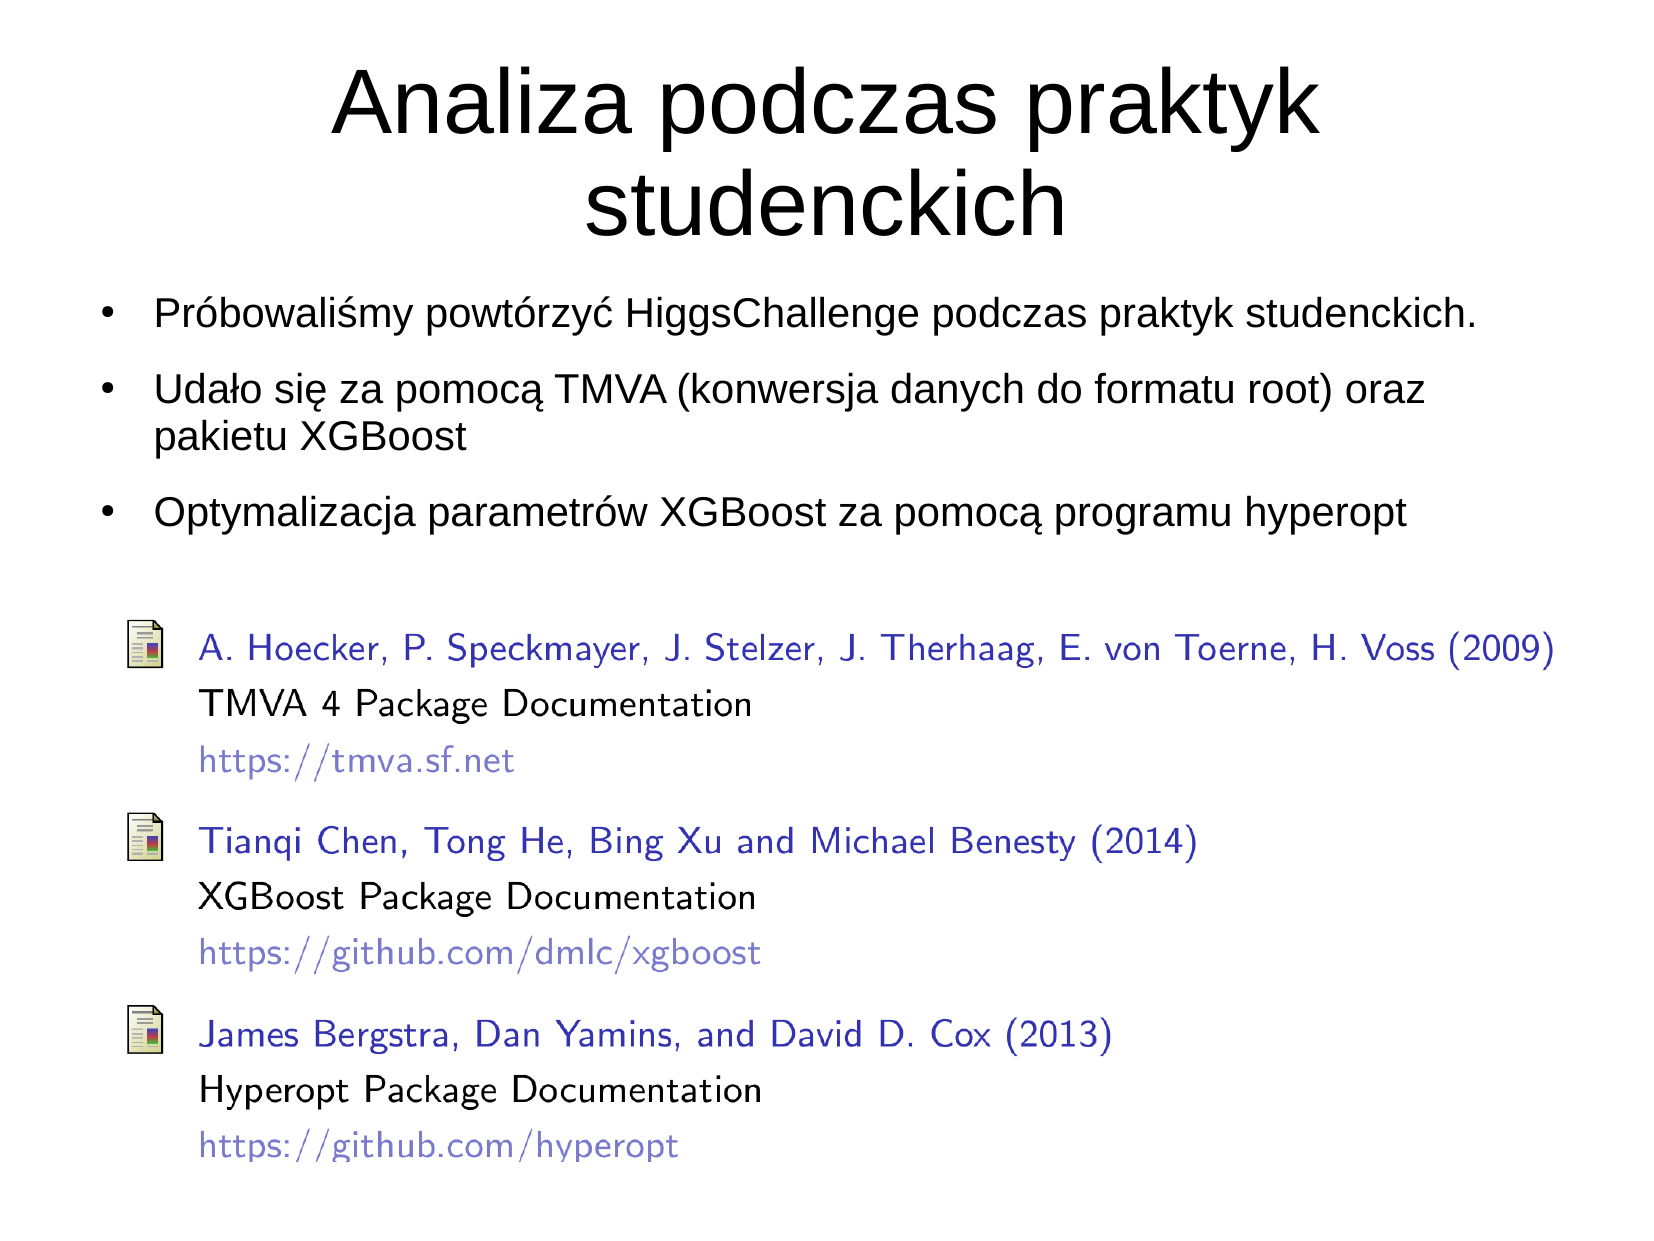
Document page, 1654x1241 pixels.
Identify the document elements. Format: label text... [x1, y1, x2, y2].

title Analiza podczas praktyk studenckich [82, 49, 1571, 257]
picture [81, 606, 1586, 1162]
list Próbowaliśmy powtórzyć HiggsChallenge podczas praktyk studenckich. Udało się za pomocą TMVA (konwersja danych do formatu root) oraz pakietu XGBoost Optymalizacja parametrów XGBoost za pomocą programu hyperopt [82, 290, 1571, 606]
